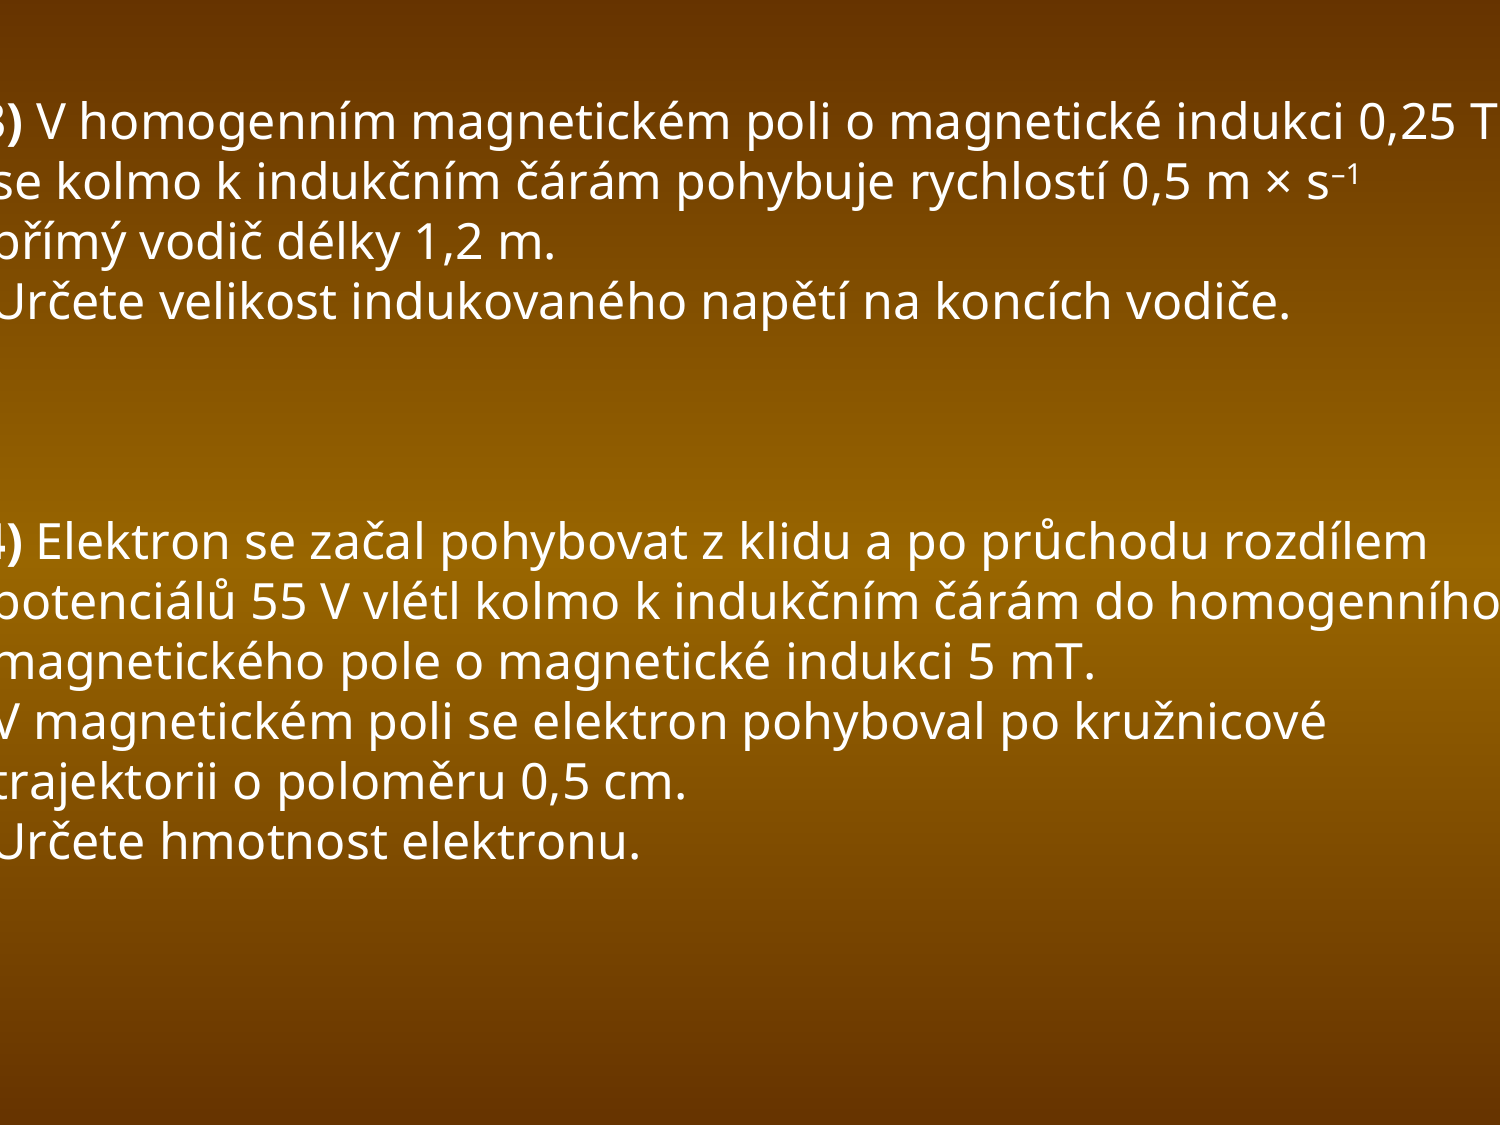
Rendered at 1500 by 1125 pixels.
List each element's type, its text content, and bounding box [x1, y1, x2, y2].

text_box 3) V homogenním magnetickém poli o magnetické indukci 0,25 T se kolmo k indukčním čárám pohybuje rychlostí 0,5 m × s–1 přímý vodič délky 1,2 m. Určete velikost indukovaného napětí na koncích vodiče. 4) Elektron se začal pohybovat z klidu a po průchodu rozdílem potenciálů 55 V vlétl kolmo k indukčním čárám do homogenního magnetického pole o magnetické indukci 5 mT. V magnetickém poli se elektron pohyboval po kružnicové trajektorii o poloměru 0,5 cm. Určete hmotnost elektronu. [0, 81, 1500, 878]
